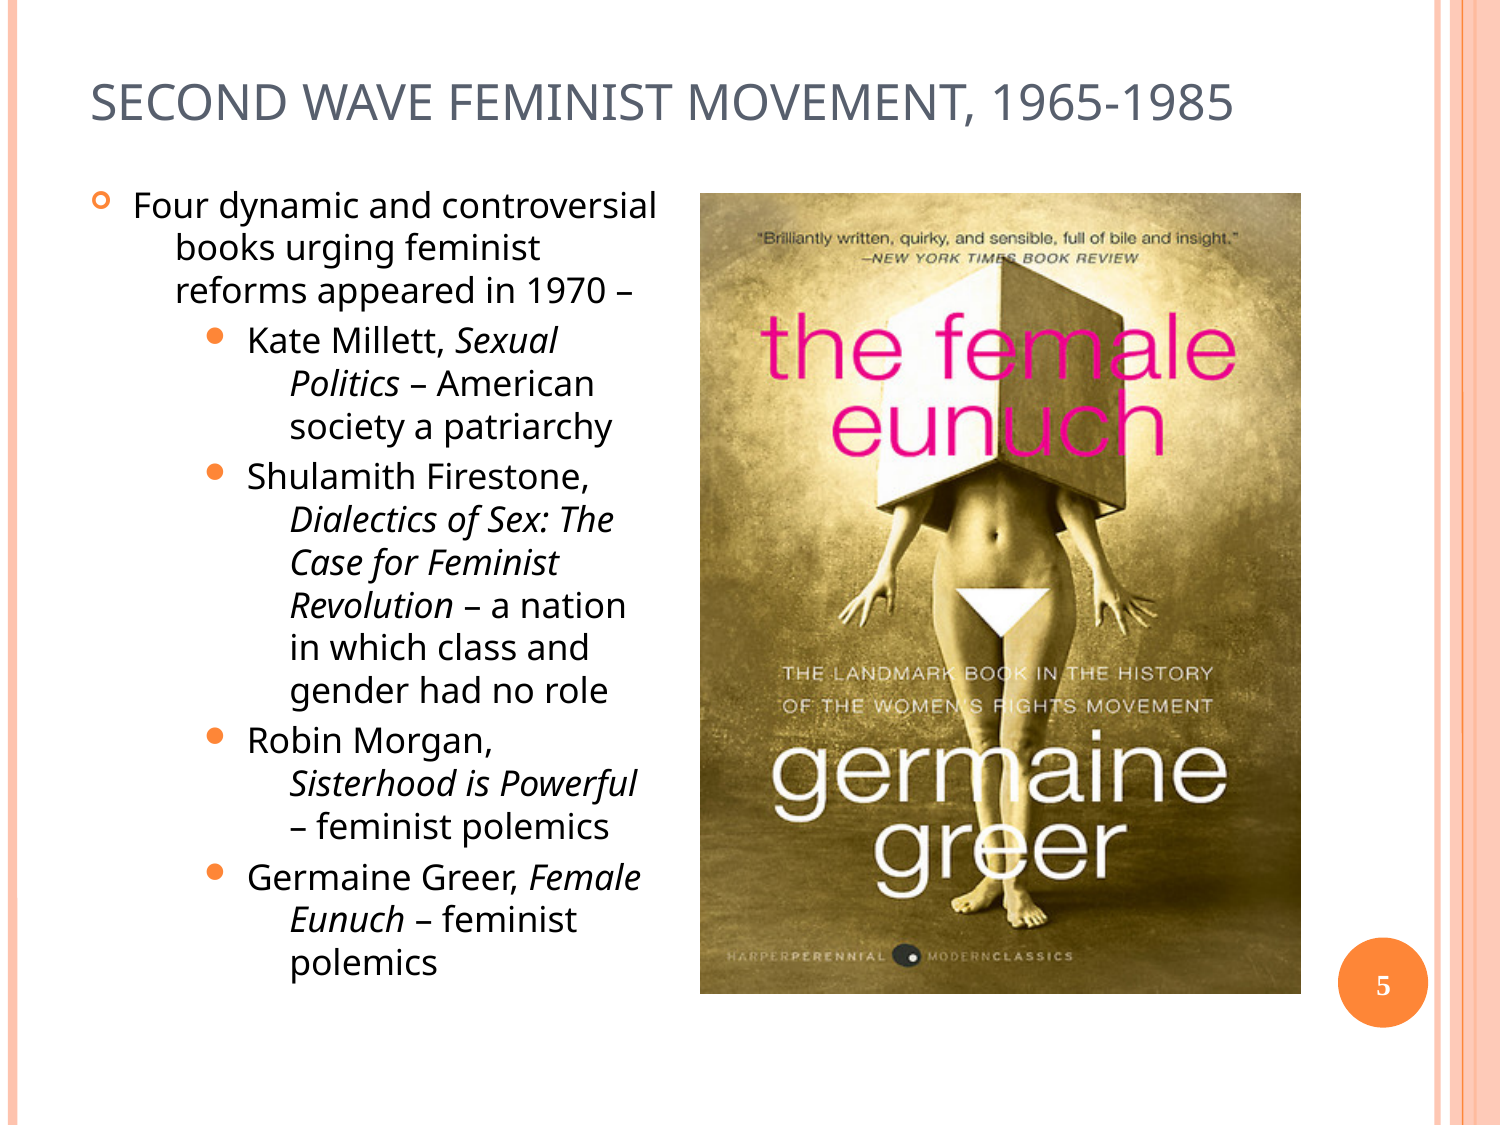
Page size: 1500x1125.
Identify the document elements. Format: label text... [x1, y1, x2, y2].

picture [700, 193, 1301, 994]
text_box [1333, 940, 1434, 1027]
title Second Wave Feminist Movement, 1965-1985 [75, 45, 1300, 138]
list Four dynamic and controversial books urging feminist reforms appeared in 1970 – Kate Millett, Sexual Politics – American society a patriarchy Shulamith Firestone, Dialectics of Sex: The Case for Feminist Revolution – a nation in which class and gender had no role Robin Morgan, Sisterhood is Powerful – feminist polemics Germaine Greer, Female Eunuch – feminist polemics [75, 174, 676, 1025]
